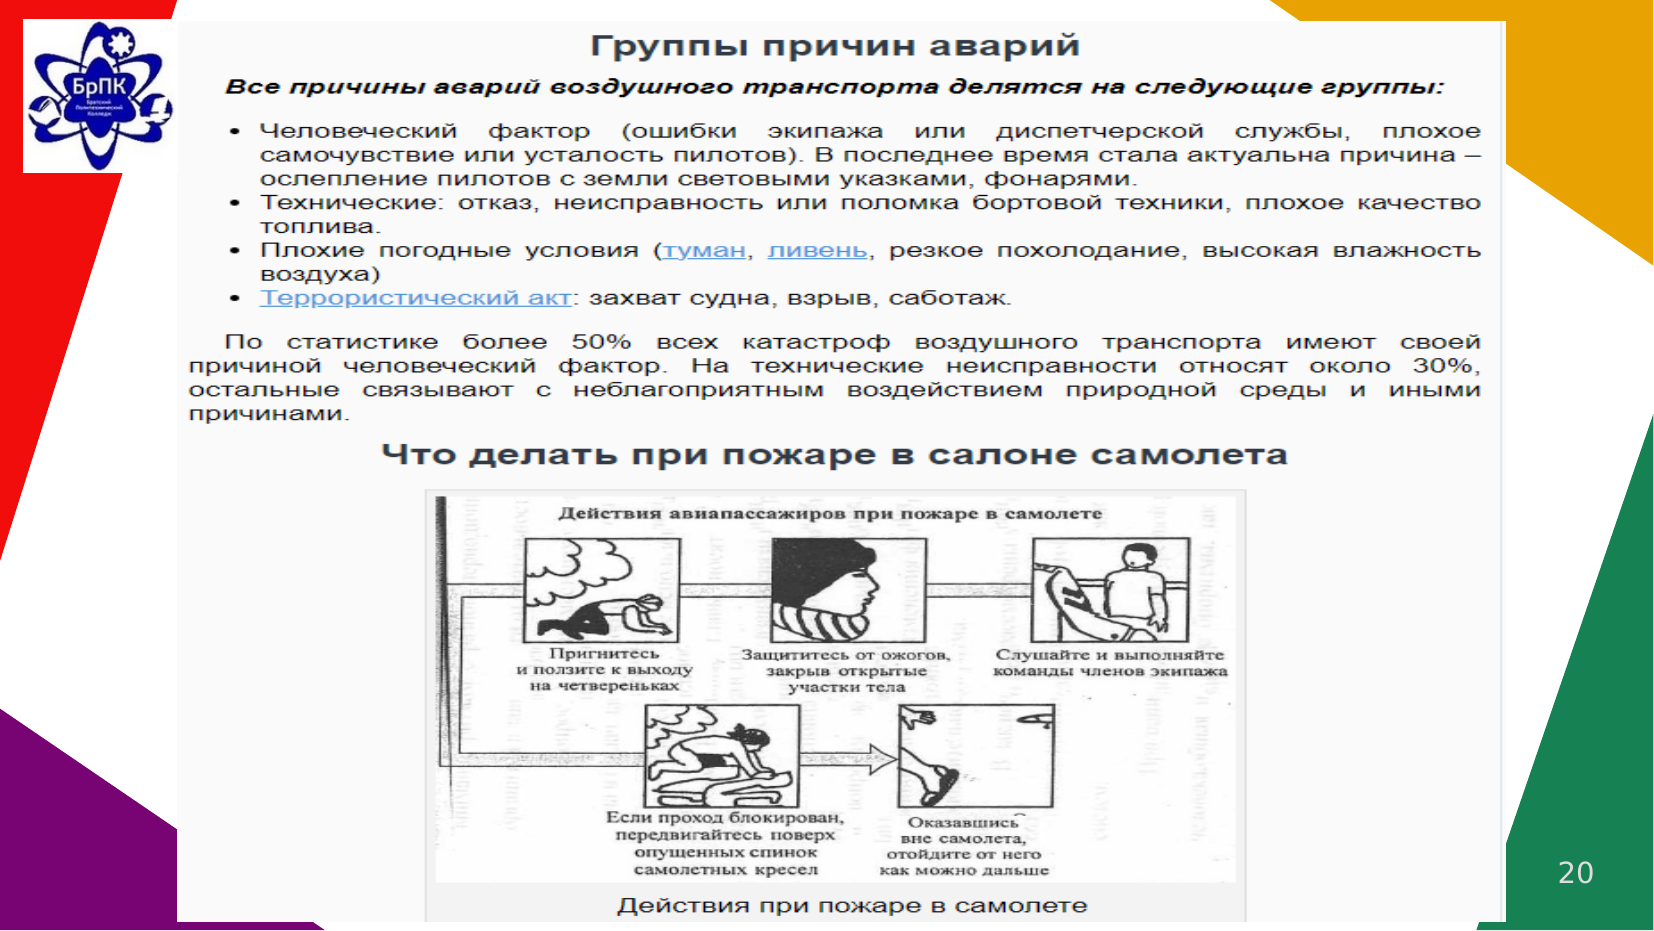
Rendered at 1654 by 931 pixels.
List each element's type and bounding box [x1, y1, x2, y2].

picture [23, 19, 1506, 922]
